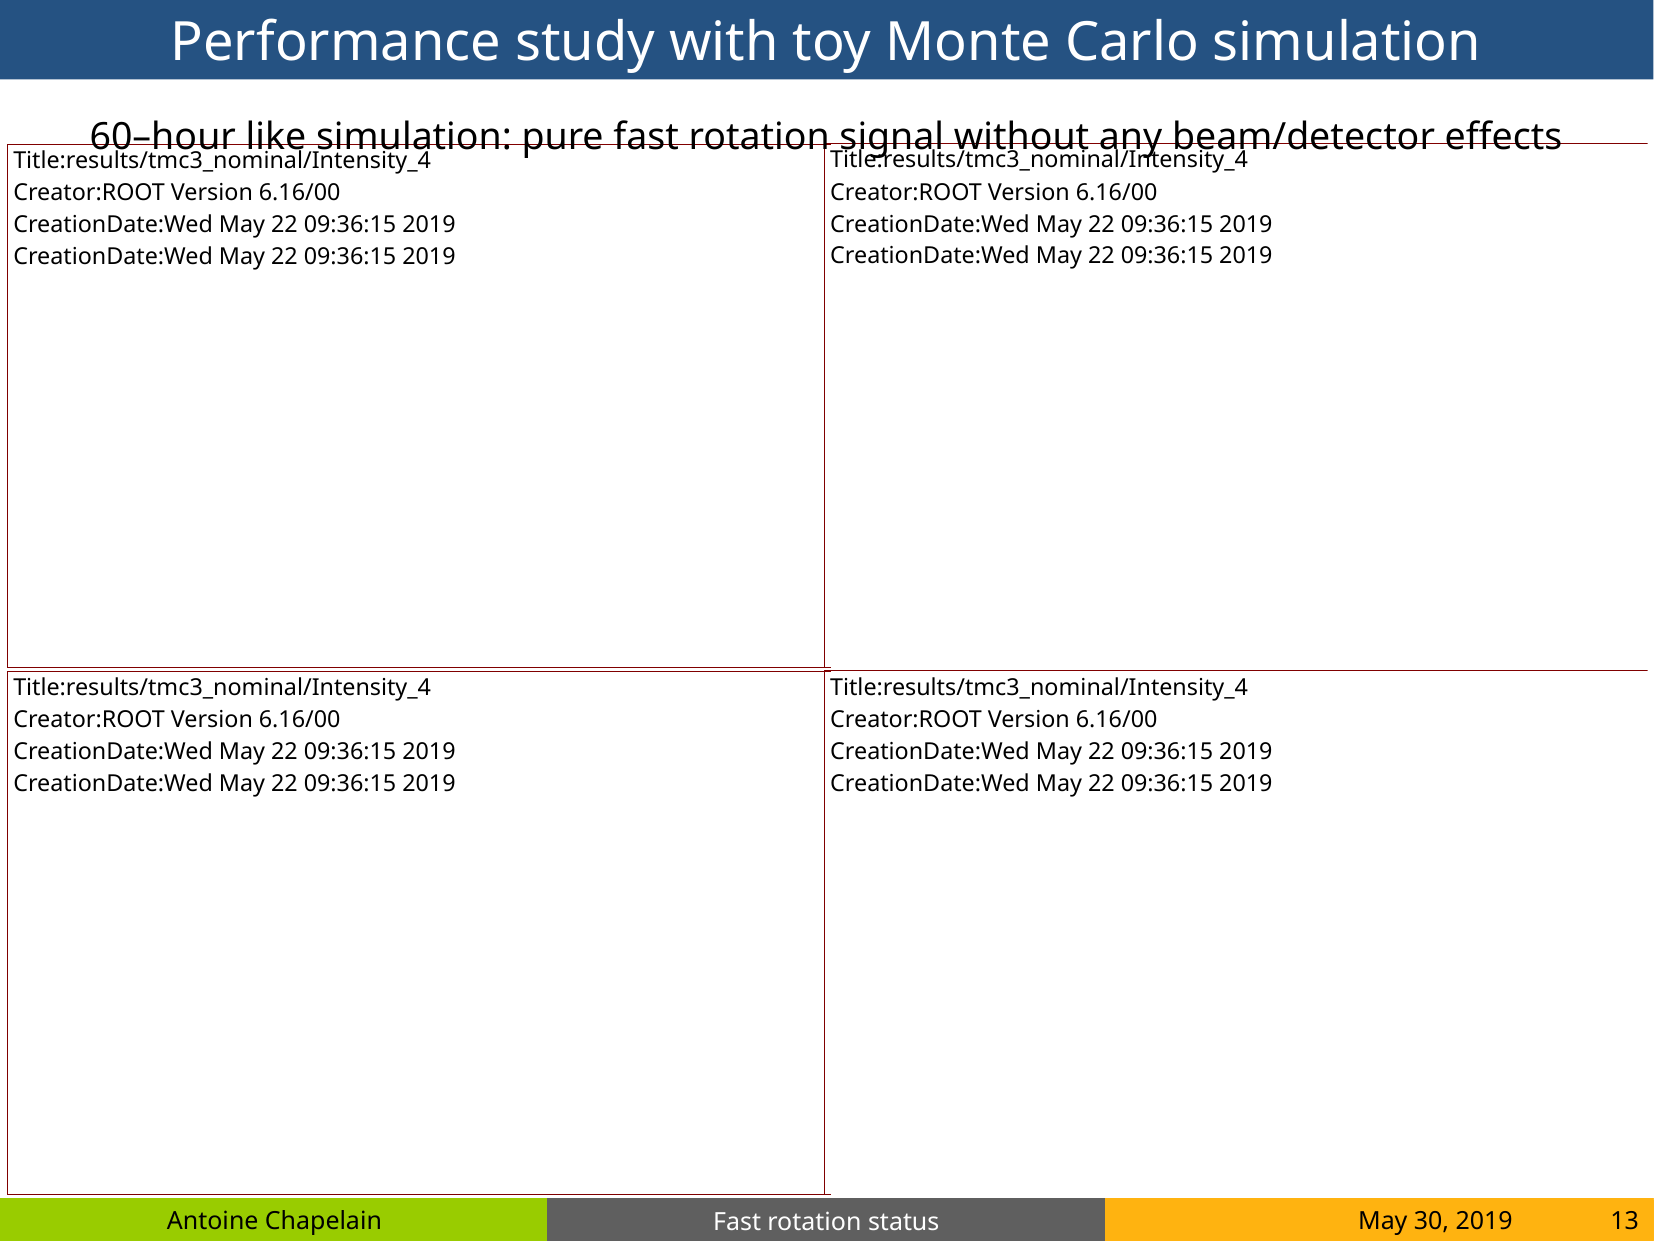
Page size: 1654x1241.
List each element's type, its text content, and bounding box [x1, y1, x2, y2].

title Performance study with toy Monte Carlo simulation [0, 0, 1654, 80]
text_box 60–hour like simulation: pure fast rotation signal without any beam/detector effects [24, 101, 1630, 161]
picture [5, 141, 1648, 1195]
